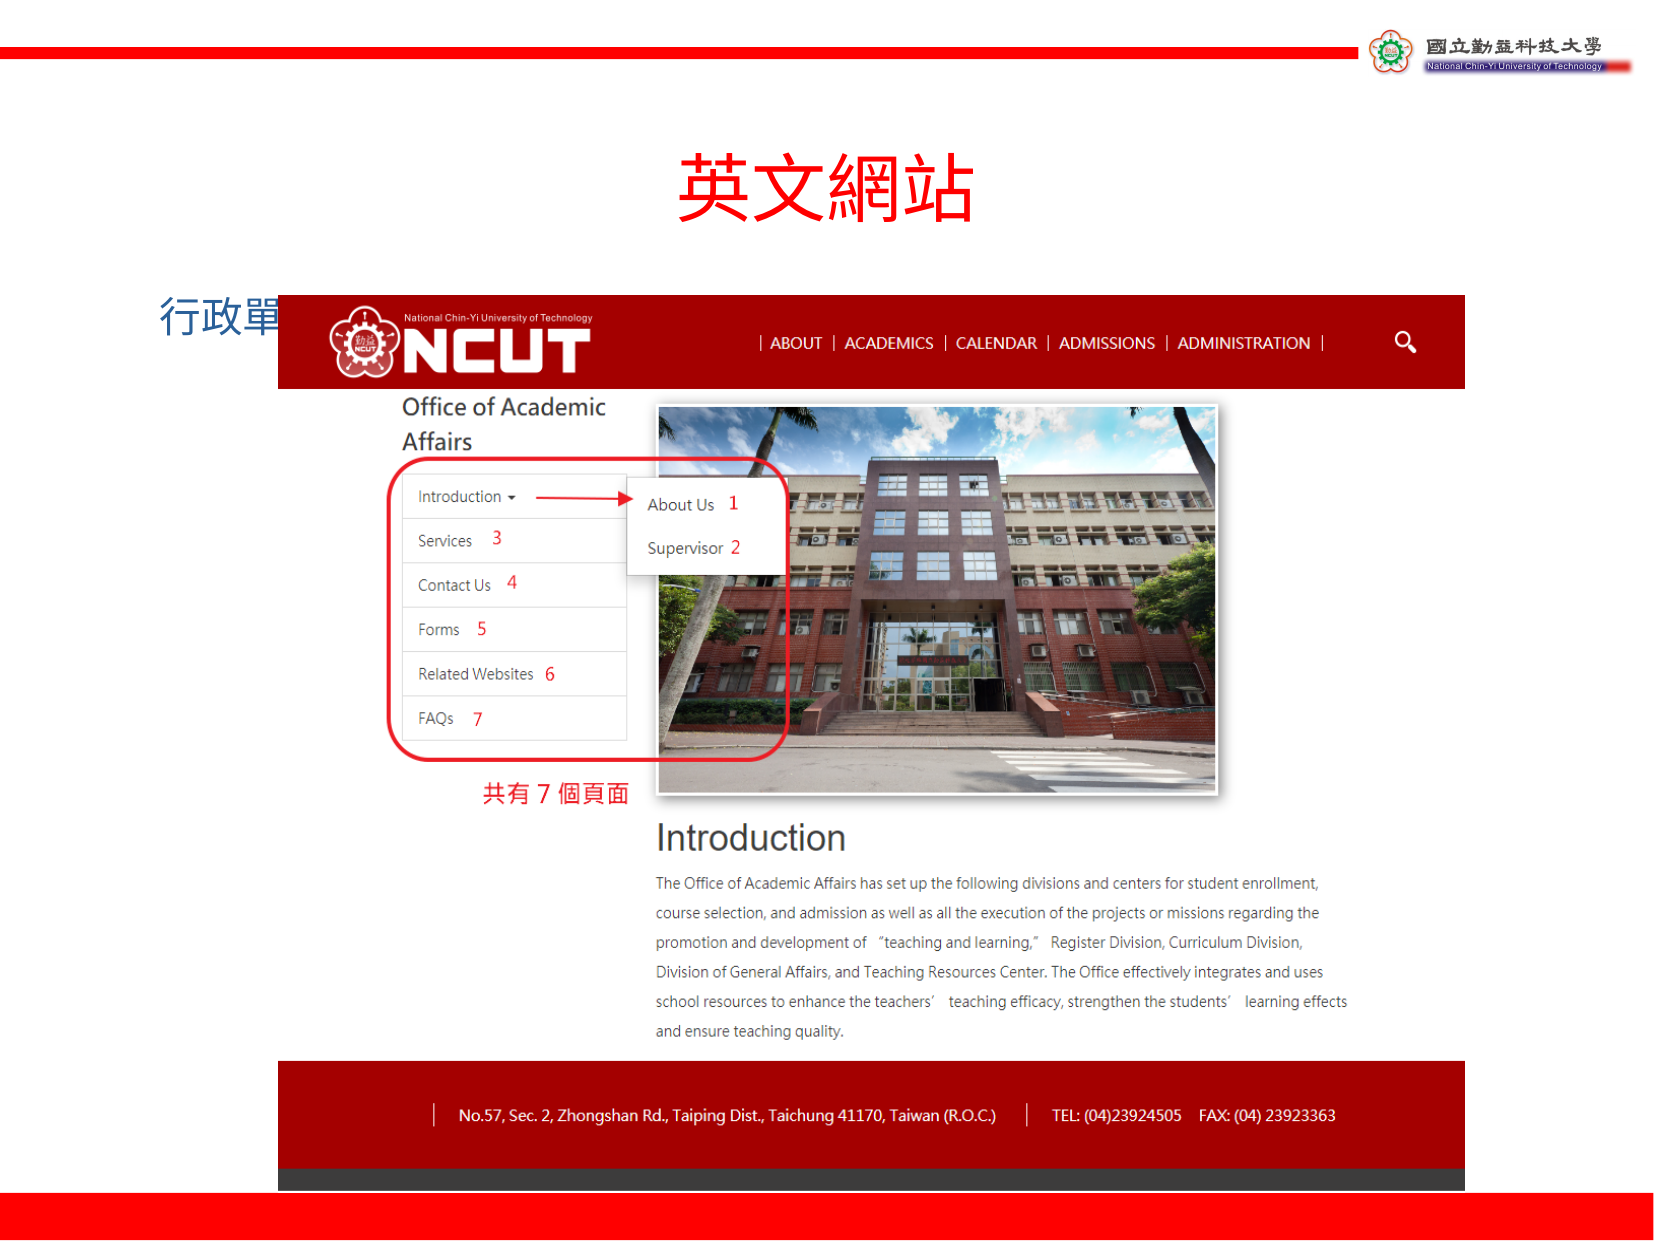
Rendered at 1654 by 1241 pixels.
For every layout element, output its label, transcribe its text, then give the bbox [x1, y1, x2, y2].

picture [278, 295, 1465, 1193]
subtitle 英文網站 行政單位以教務處https://en.ncut.edu.tw/p/412-1057-1439.php?Lang=en為範例 [82, 129, 1571, 1158]
picture [1368, 29, 1636, 77]
